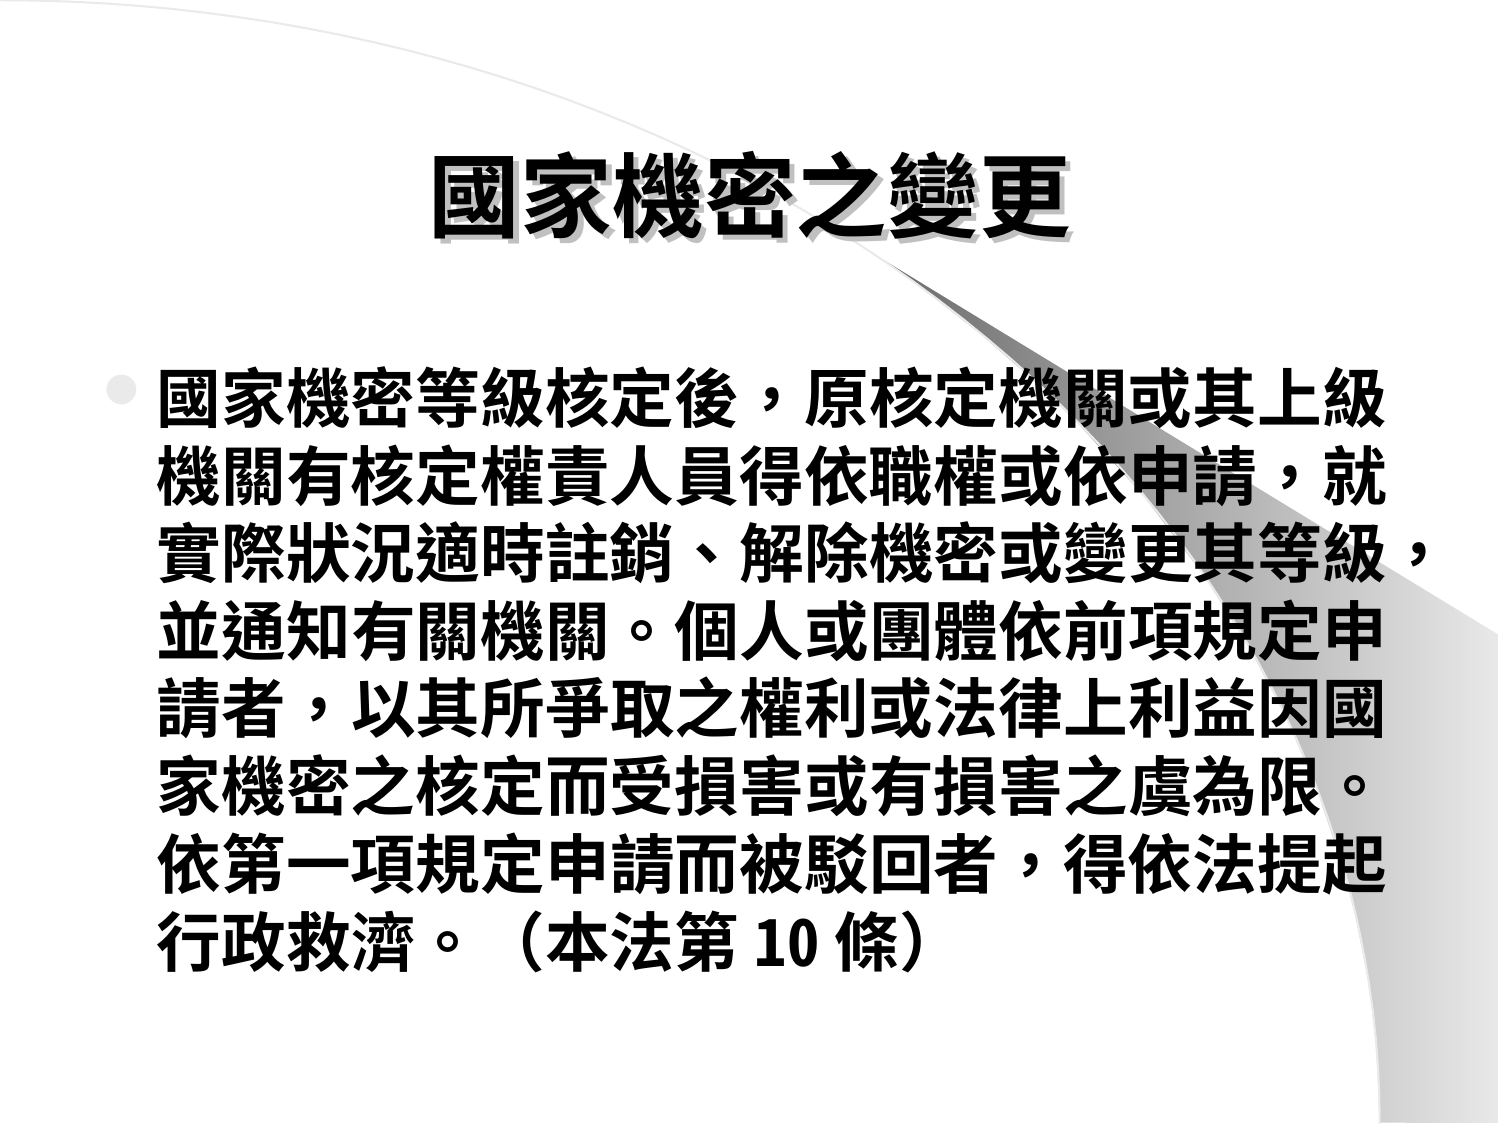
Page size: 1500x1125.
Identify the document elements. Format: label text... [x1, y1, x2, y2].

title 國家機密之變更 [112, 99, 1388, 288]
list 國家機密等級核定後，原核定機關或其上級機關有核定權責人員得依職權或依申請，就實際狀況適時註銷、解除機密或變更其等級，並通知有關機關。個人或團體依前項規定申請者，以其所爭取之權利或法律上利益因國家機密之核定而受損害或有損害之虞為限。依第一項規定申請而被駁回者，得依法提起行政救濟。（本法第10條） [87, 349, 1426, 1050]
